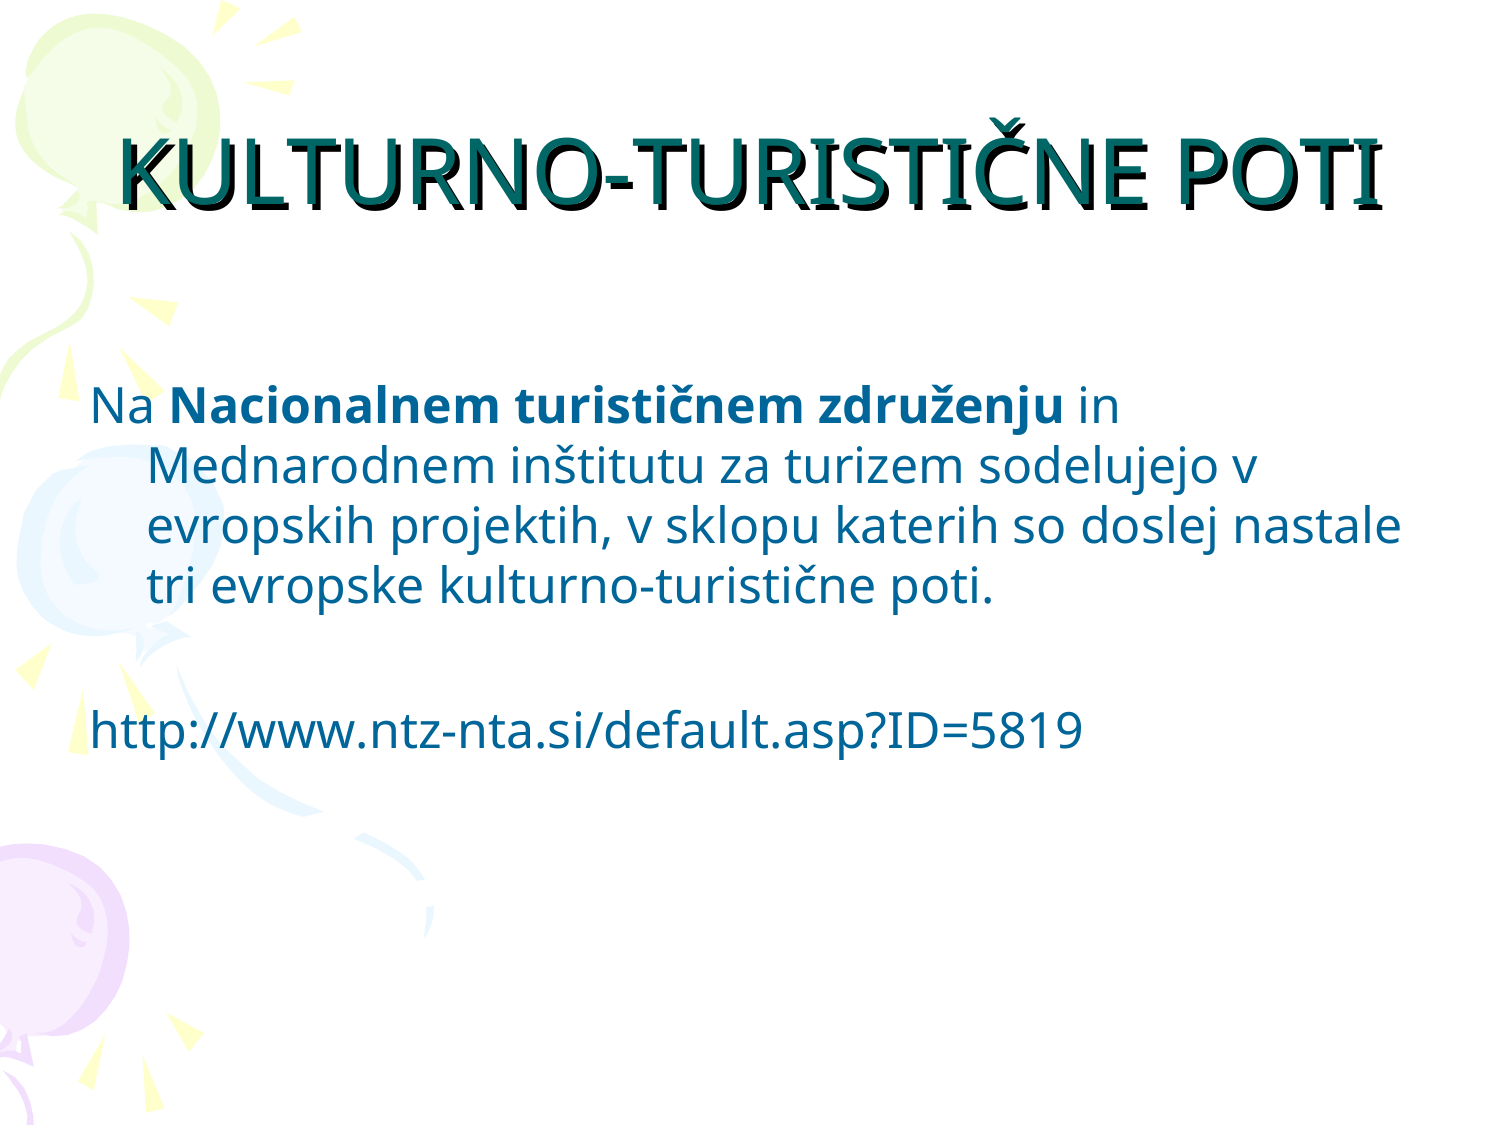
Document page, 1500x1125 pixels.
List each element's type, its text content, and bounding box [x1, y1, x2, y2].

title KULTURNO-TURISTIČNE POTI [72, 16, 1426, 233]
list Na Nacionalnem turističnem združenju in Mednarodnem inštitutu za turizem sodelujejo v evropskih projektih, v sklopu katerih so doslej nastale tri evropske kulturno-turistične poti. http://www.ntz-nta.si/default.asp?ID=5819 [75, 262, 1426, 994]
